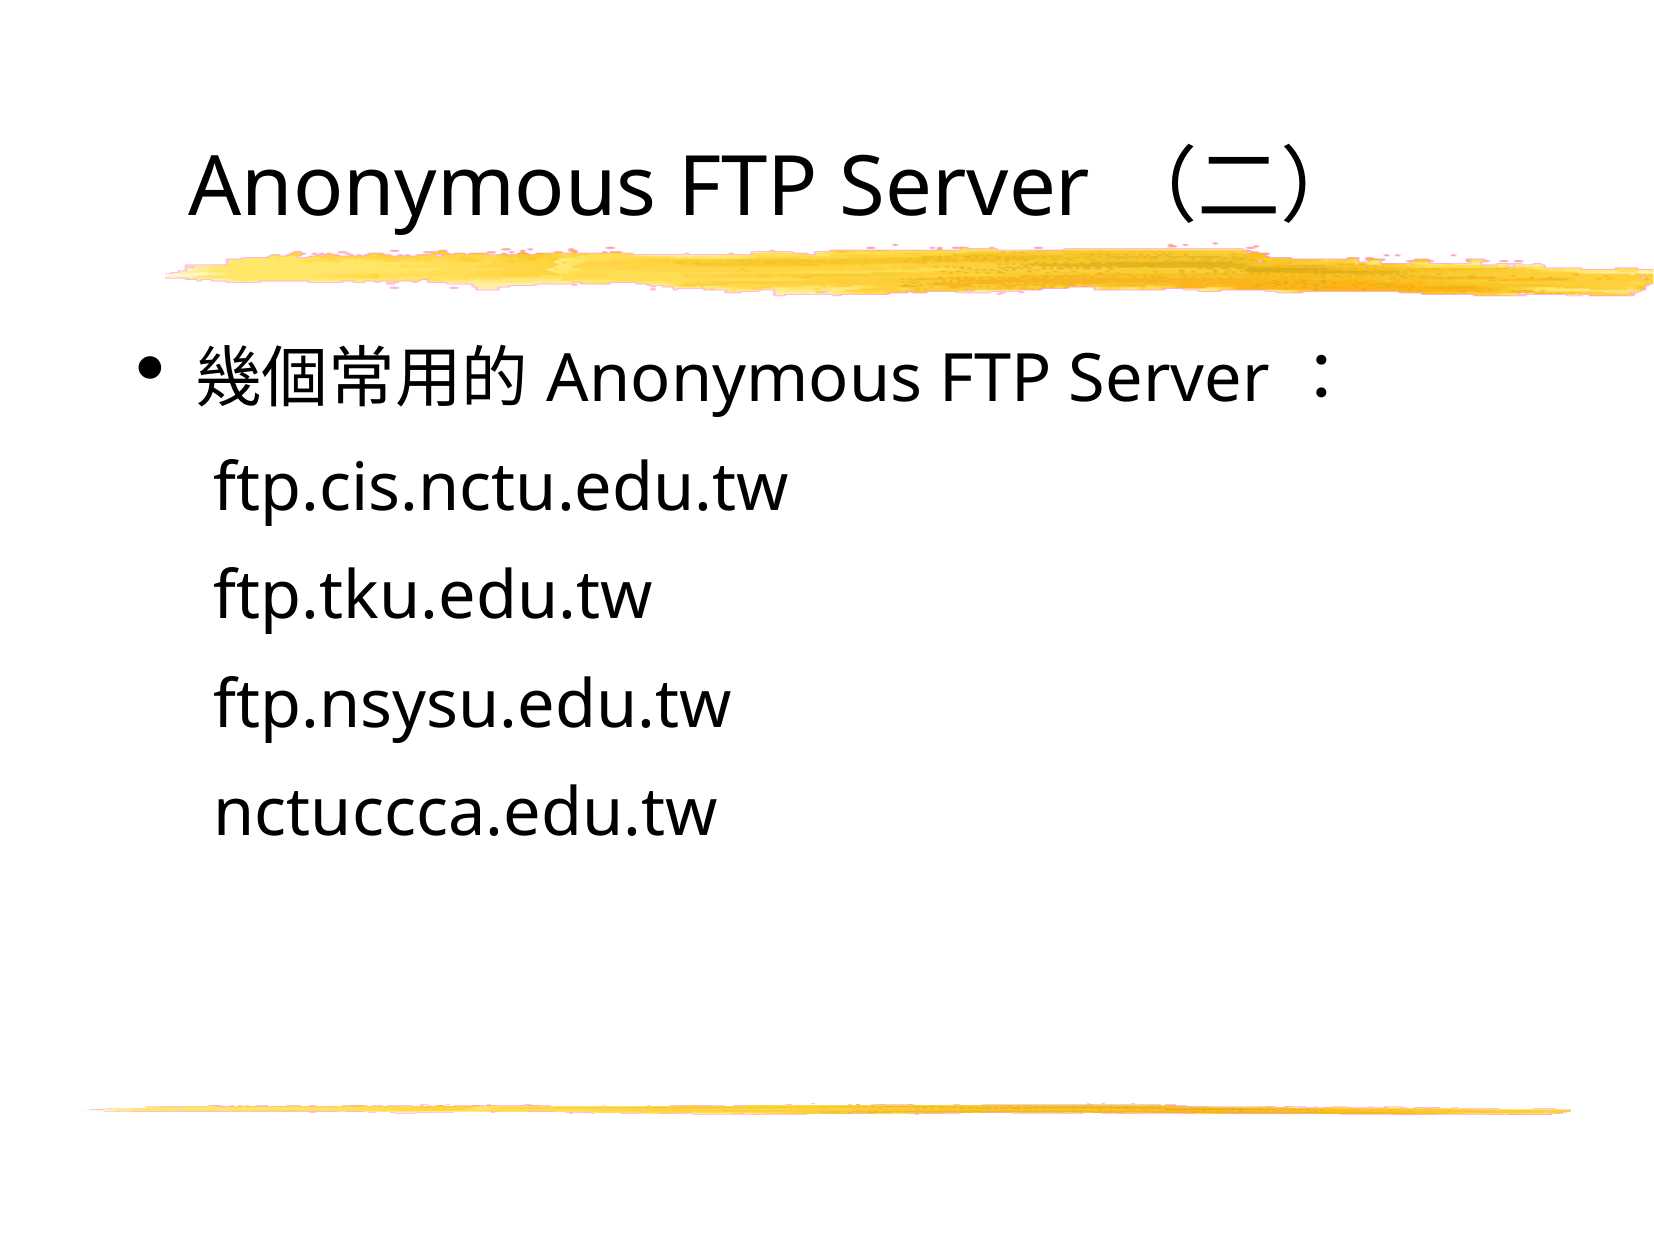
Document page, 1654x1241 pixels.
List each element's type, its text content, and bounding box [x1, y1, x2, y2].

picture [82, 1102, 1571, 1117]
picture [165, 237, 1654, 308]
list 幾個常用的Anonymous FTP Server： ftp.cis.nctu.edu.tw ftp.tku.edu.tw ftp.nsysu.edu.tw nctuccca.edu.tw [124, 316, 1530, 1061]
title Anonymous FTP Server（二） [73, 41, 1479, 249]
